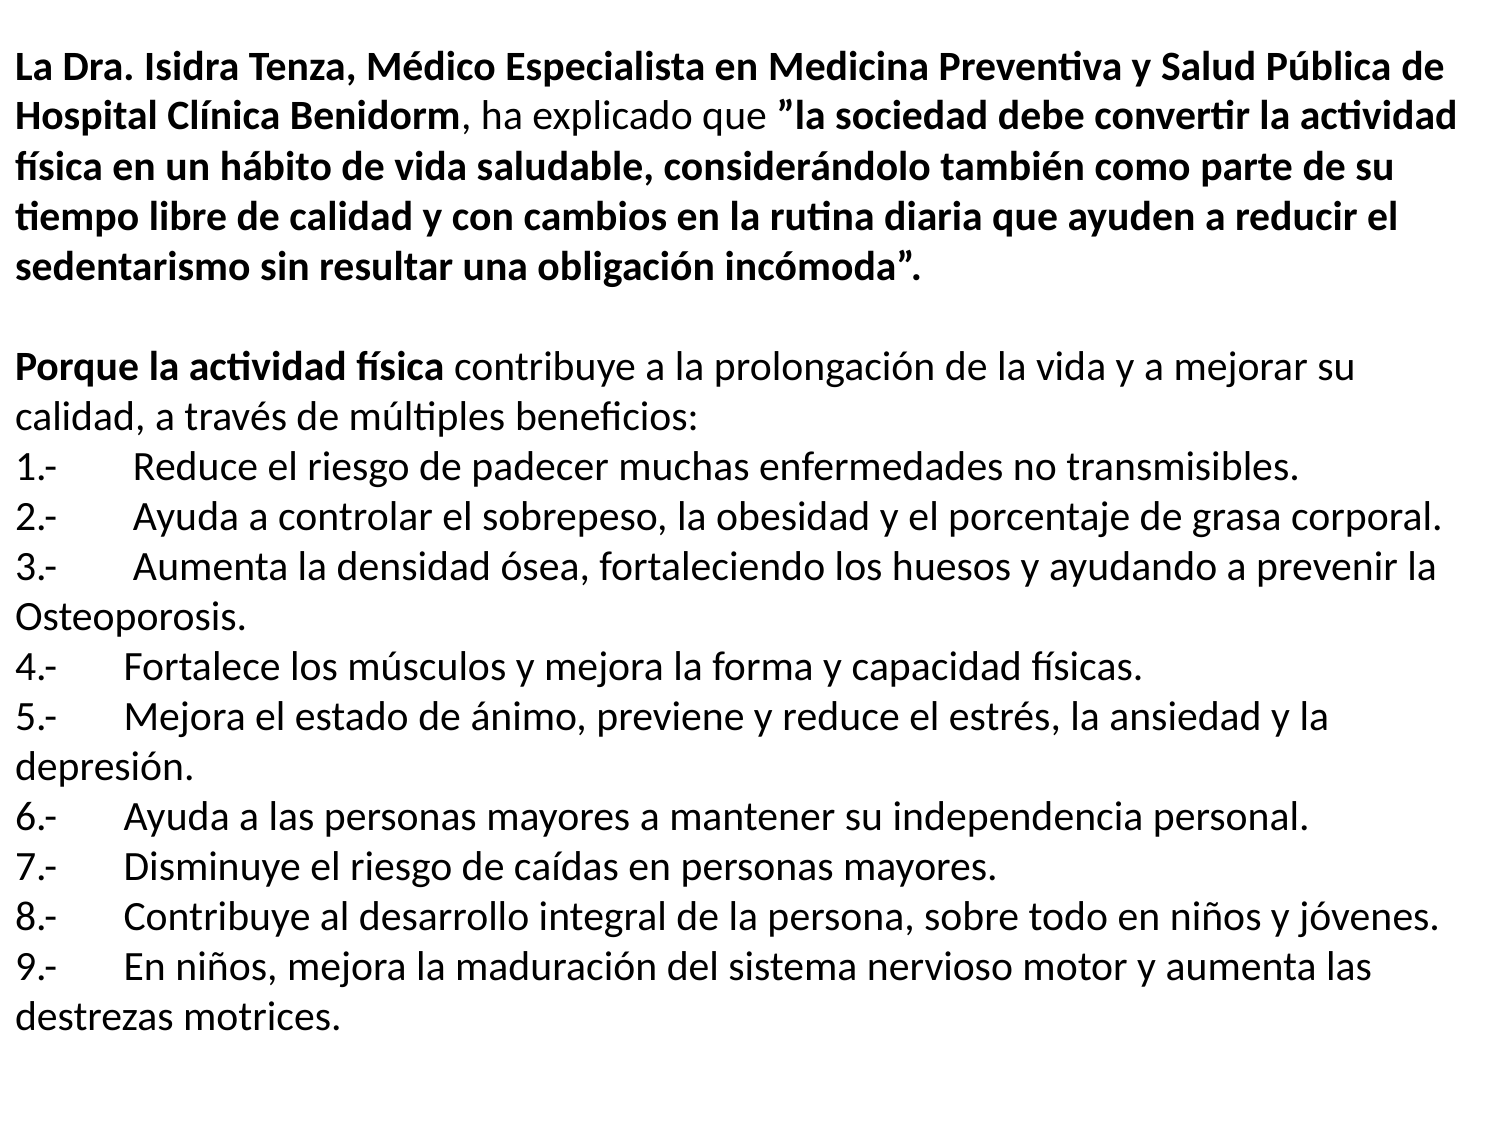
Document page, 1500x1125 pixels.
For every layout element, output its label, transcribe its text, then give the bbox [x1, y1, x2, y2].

text_box La Dra. Isidra Tenza, Médico Especialista en Medicina Preventiva y Salud Pública de Hospital Clínica Benidorm, ha explicado que ”la sociedad debe convertir la actividad física en un hábito de vida saludable, considerándolo también como parte de su tiempo libre de calidad y con cambios en la rutina diaria que ayuden a reducir el sedentarismo sin resultar una obligación incómoda”. Porque la actividad física contribuye a la prolongación de la vida y a mejorar su calidad, a través de múltiples beneficios: 1.- Reduce el riesgo de padecer muchas enfermedades no transmisibles. 2.- Ayuda a controlar el sobrepeso, la obesidad y el porcentaje de grasa corporal. 3.- Aumenta la densidad ósea, fortaleciendo los huesos y ayudando a prevenir la Osteoporosis. 4.- Fortalece los músculos y mejora la forma y capacidad físicas. 5.- Mejora el estado de ánimo, previene y reduce el estrés, la ansiedad y la depresión. 6.- Ayuda a las personas mayores a mantener su independencia personal. 7.- Disminuye el riesgo de caídas en personas mayores. 8.- Contribuye al desarrollo integral de la persona, sobre todo en niños y jóvenes. 9.- En niños, mejora la maduración del sistema nervioso motor y aumenta las destrezas motrices. [0, 31, 1500, 1046]
